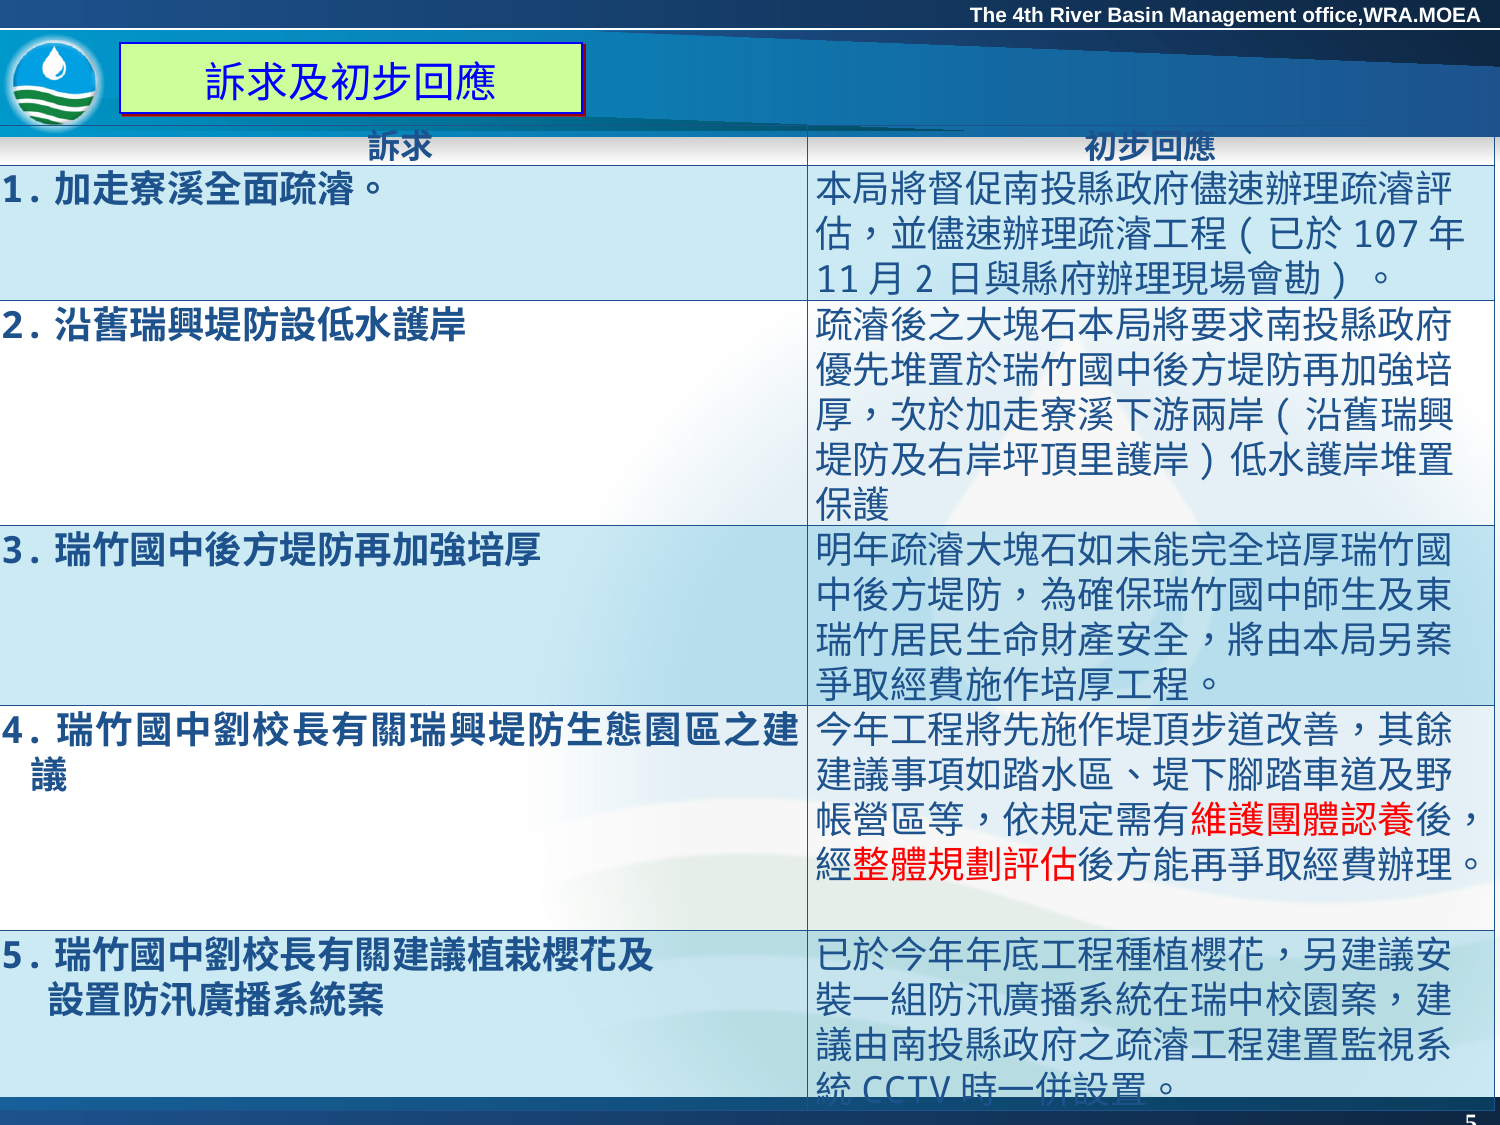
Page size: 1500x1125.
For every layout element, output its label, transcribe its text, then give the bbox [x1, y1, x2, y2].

table_header 初步回應 [808, 126, 1494, 165]
table_header 訴求 [0, 126, 807, 165]
table_cell 3.瑞竹國中後方堤防再加強培厚 [0, 526, 807, 705]
table_cell 4.瑞竹國中劉校長有關瑞興堤防生態園區之建議 [0, 706, 807, 930]
picture [122, 44, 585, 116]
table_cell 1.加走寮溪全面疏濬。 [0, 166, 807, 300]
picture [1495, 231, 1500, 1097]
table_cell 疏濬後之大塊石本局將要求南投縣政府優先堆置於瑞竹國中後方堤防再加強培厚，次於加走寮溪下游兩岸(沿舊瑞興堤防及右岸坪頂里護岸)低水護岸堆置保護 [808, 301, 1494, 525]
picture [5, 35, 103, 125]
text_box 訴求及初步回應 [120, 42, 583, 114]
table_cell 2.沿舊瑞興堤防設低水護岸 [0, 301, 807, 525]
table_cell 明年疏濬大塊石如未能完全培厚瑞竹國中後方堤防，為確保瑞竹國中師生及東瑞竹居民生命財產安全，將由本局另案爭取經費施作培厚工程。 [808, 526, 1494, 705]
table_cell 5.瑞竹國中劉校長有關建議植栽櫻花及 設置防汛廣播系統案 [0, 931, 807, 1110]
table_cell 已於今年年底工程種植櫻花，另建議安裝一組防汛廣播系統在瑞中校園案，建議由南投縣政府之疏濬工程建置監視系統CCTV時一併設置。 [808, 931, 1494, 1110]
table_cell 今年工程將先施作堤頂步道改善，其餘建議事項如踏水區、堤下腳踏車道及野帳營區等，依規定需有維護團體認養後，經整體規劃評估後方能再爭取經費辦理。 [808, 706, 1494, 930]
table_cell 本局將督促南投縣政府儘速辦理疏濬評估，並儘速辦理疏濬工程(已於107年11月2日與縣府辦理現場會勘)。 [808, 166, 1494, 300]
